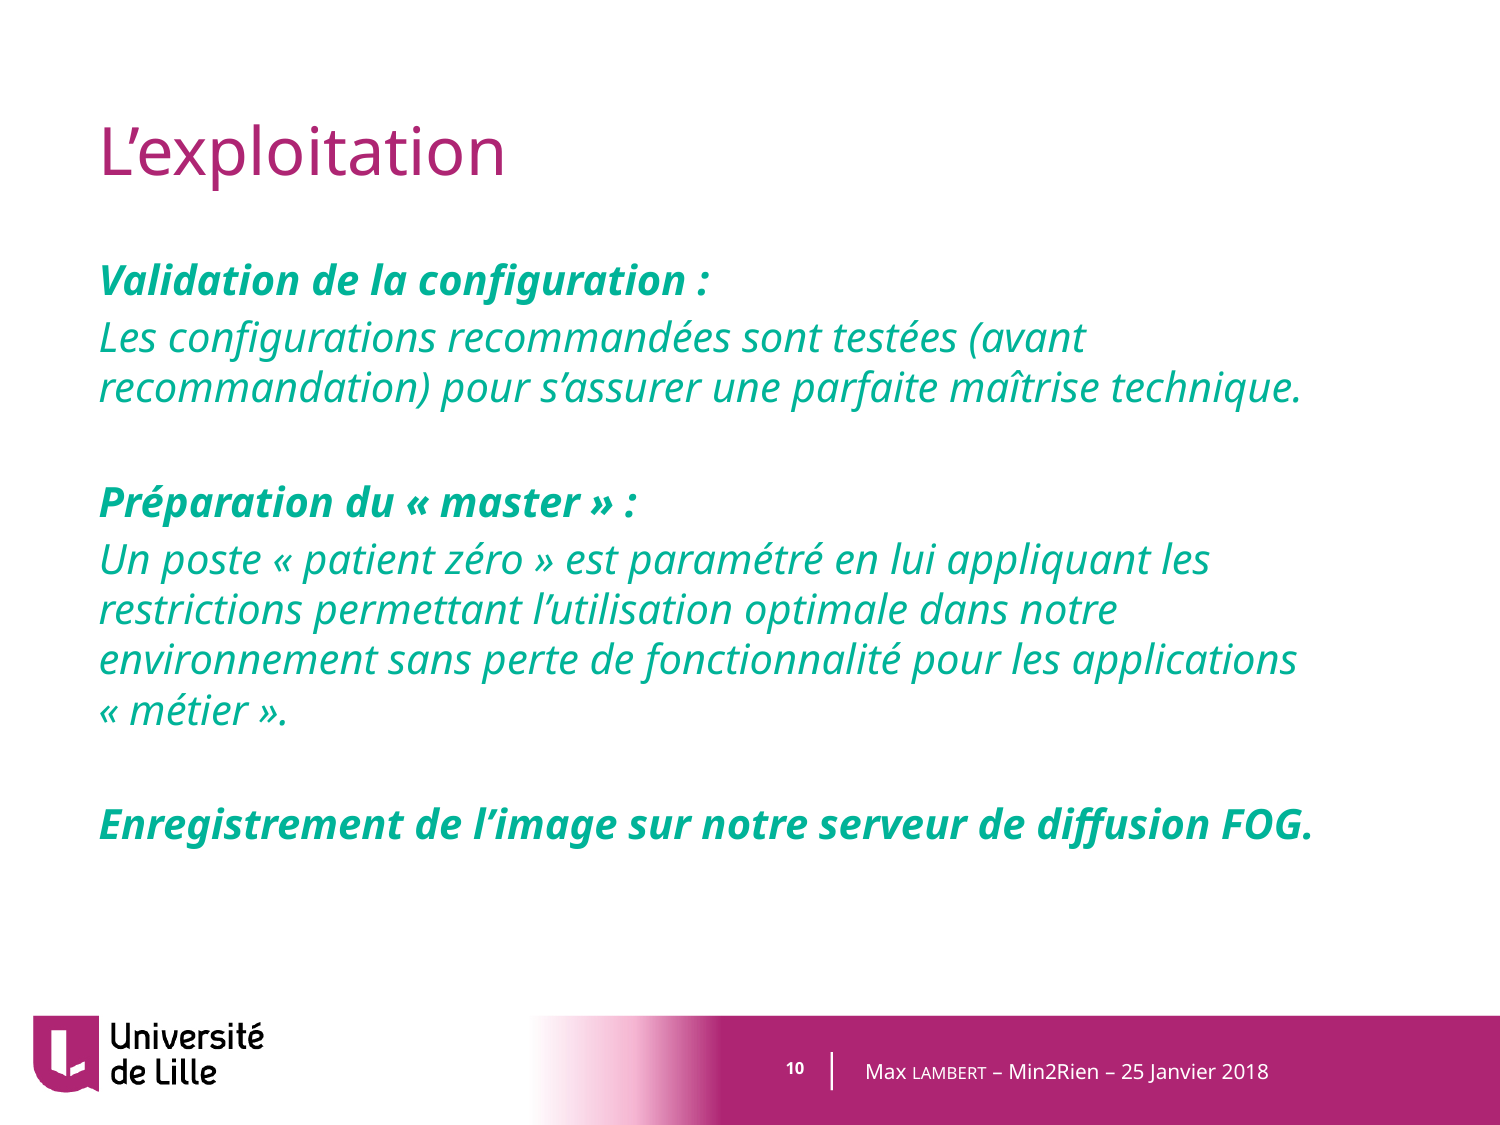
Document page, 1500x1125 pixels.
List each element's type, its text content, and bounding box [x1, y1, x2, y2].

picture [0, 0, 1500, 1125]
list L’exploitation Validation de la configuration : Les configurations recommandées sont testées (avant recommandation) pour s’assurer une parfaite maîtrise technique. Préparation du « master » : Un poste « patient zéro » est paramétré en lui appliquant les restrictions permettant l’utilisation optimale dans notre environnement sans perte de fonctionnalité pour les applications « métier ». Enregistrement de l’image sur notre serveur de diffusion FOG. [98, 108, 1401, 911]
